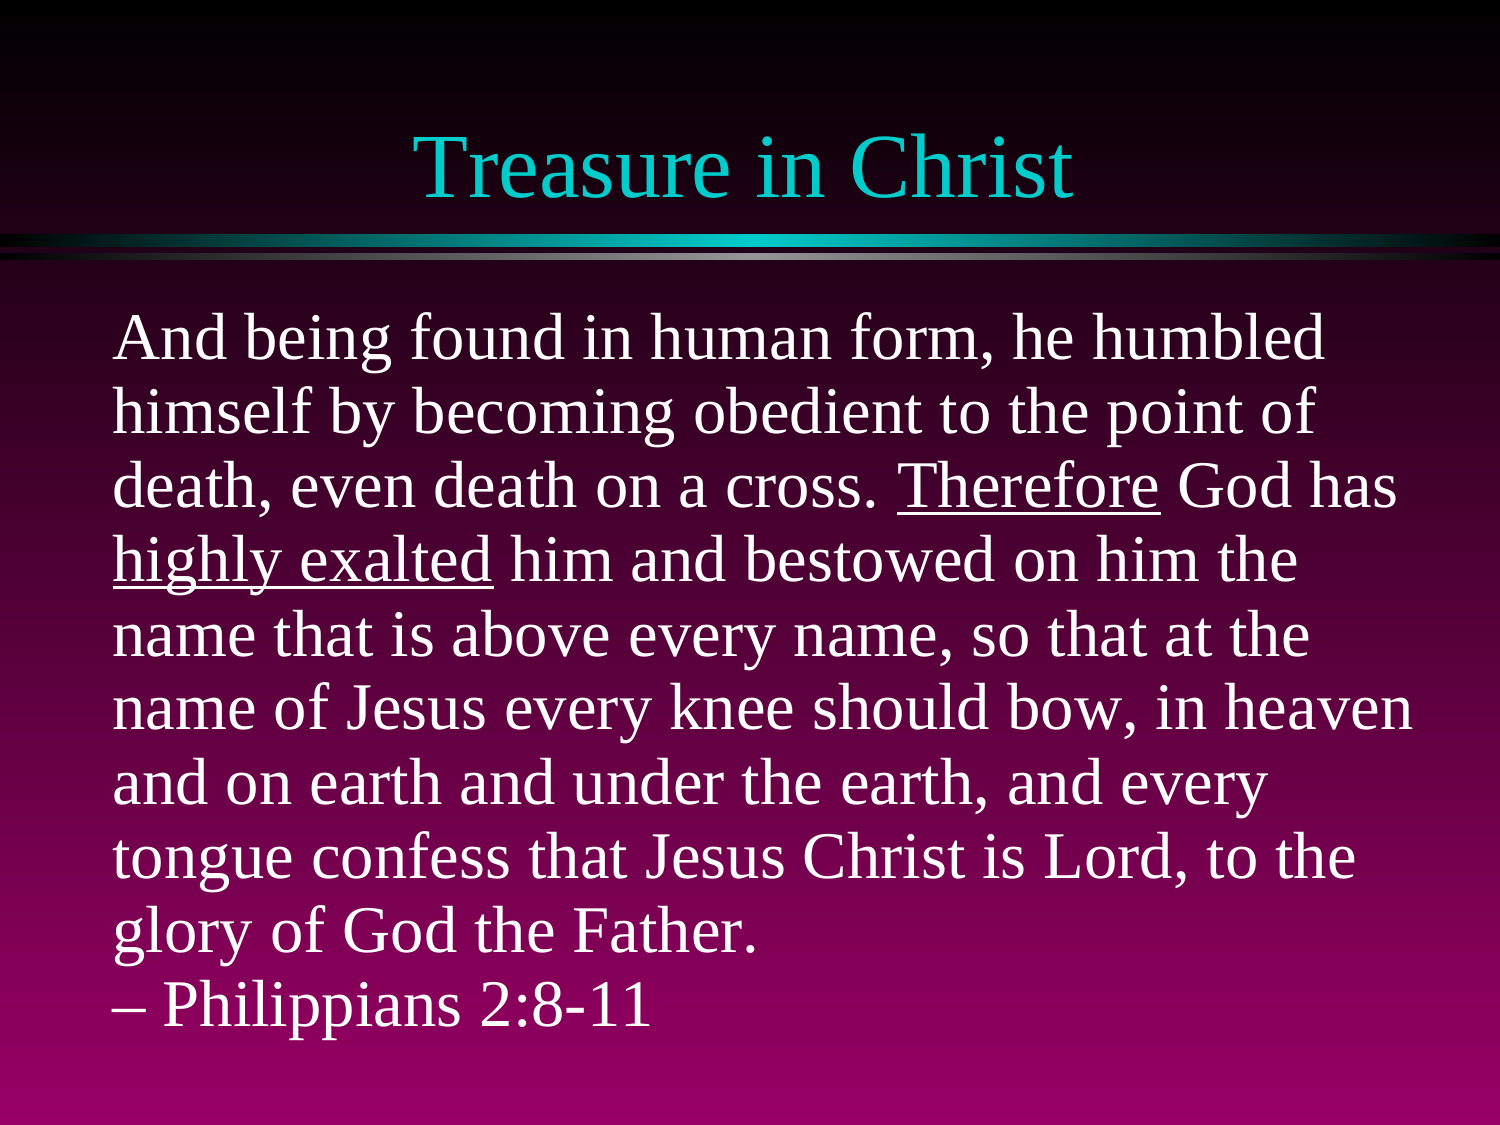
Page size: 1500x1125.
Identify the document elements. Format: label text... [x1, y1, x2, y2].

title Treasure in Christ [99, 37, 1388, 225]
text_box And being found in human form, he humbled himself by becoming obedient to the point of death, even death on a cross. Therefore God has highly exalted him and bestowed on him the name that is above every name, so that at the name of Jesus every knee should bow, in heaven and on earth and under the earth, and every tongue confess that Jesus Christ is Lord, to the glory of God the Father. – Philippians 2:8-11 [97, 292, 1437, 1049]
